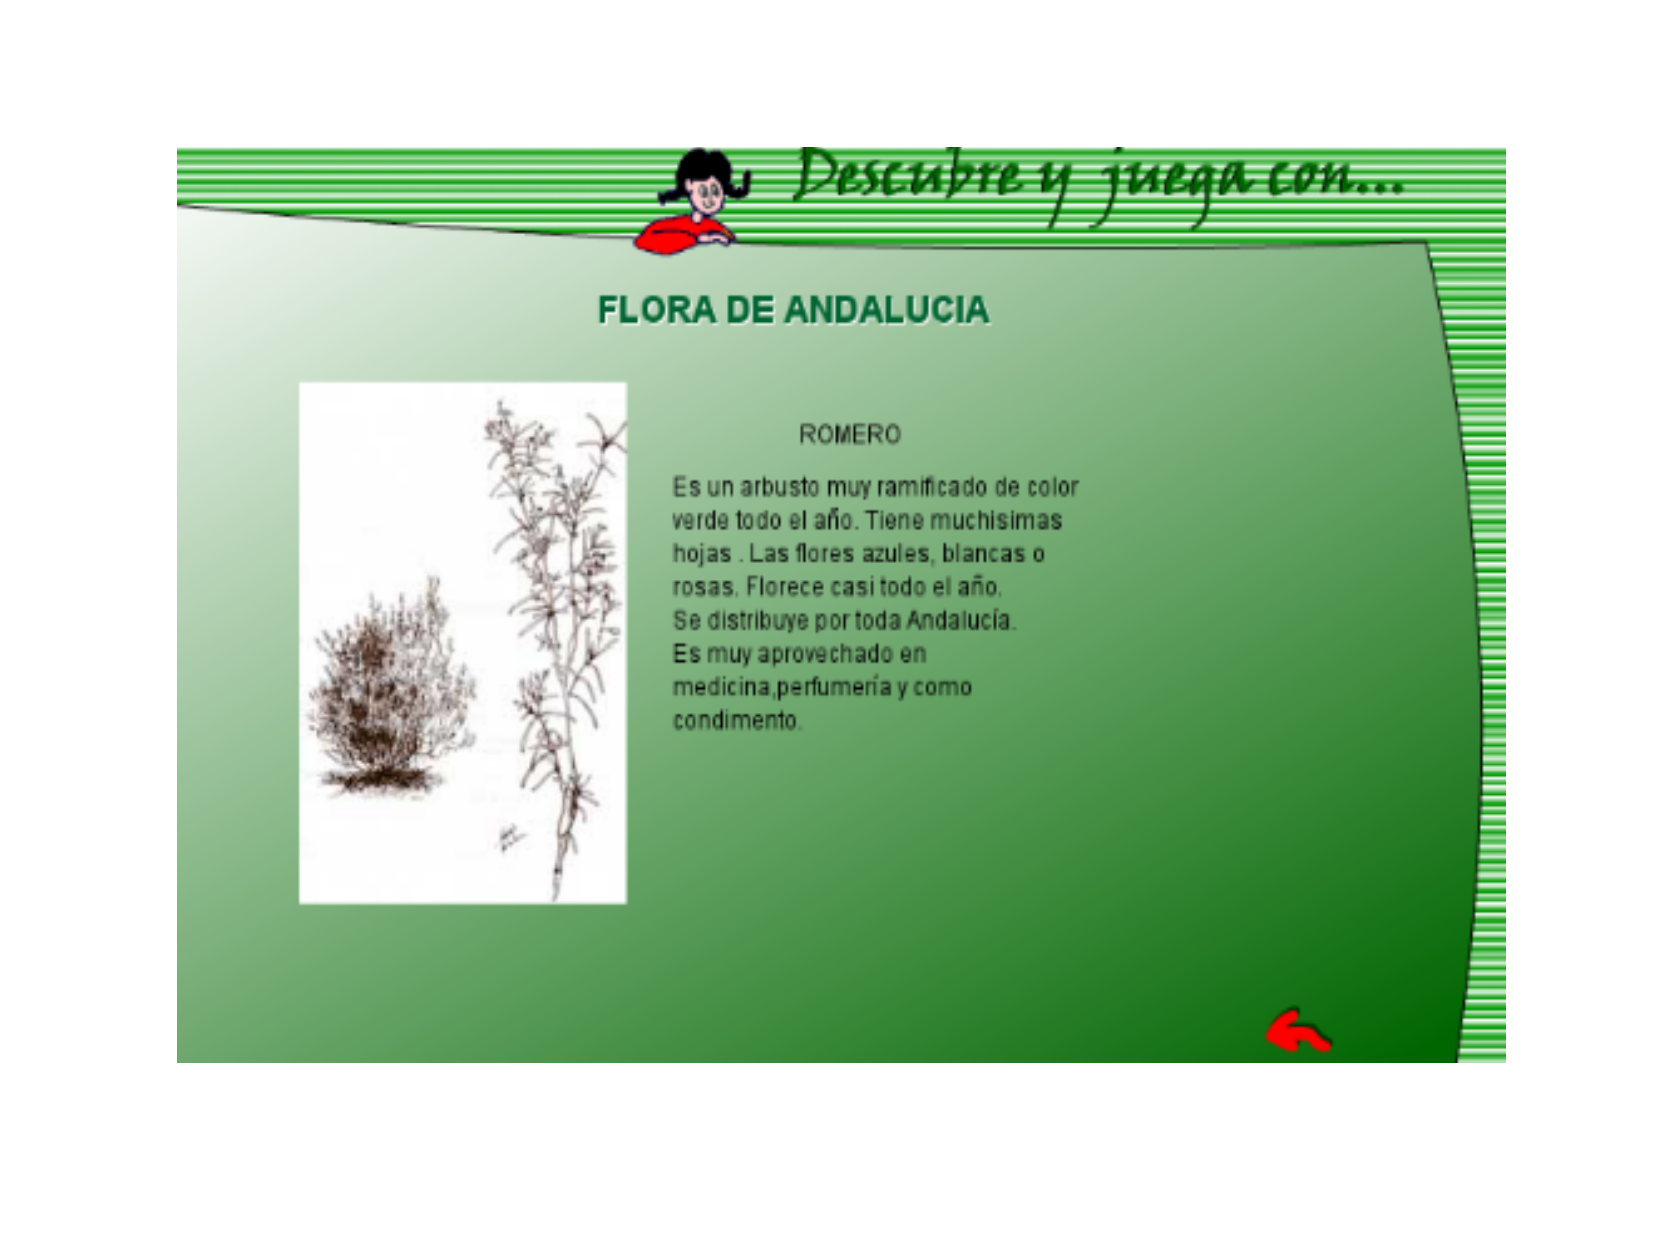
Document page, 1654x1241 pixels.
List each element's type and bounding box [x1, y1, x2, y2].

picture [177, 147, 1506, 1063]
